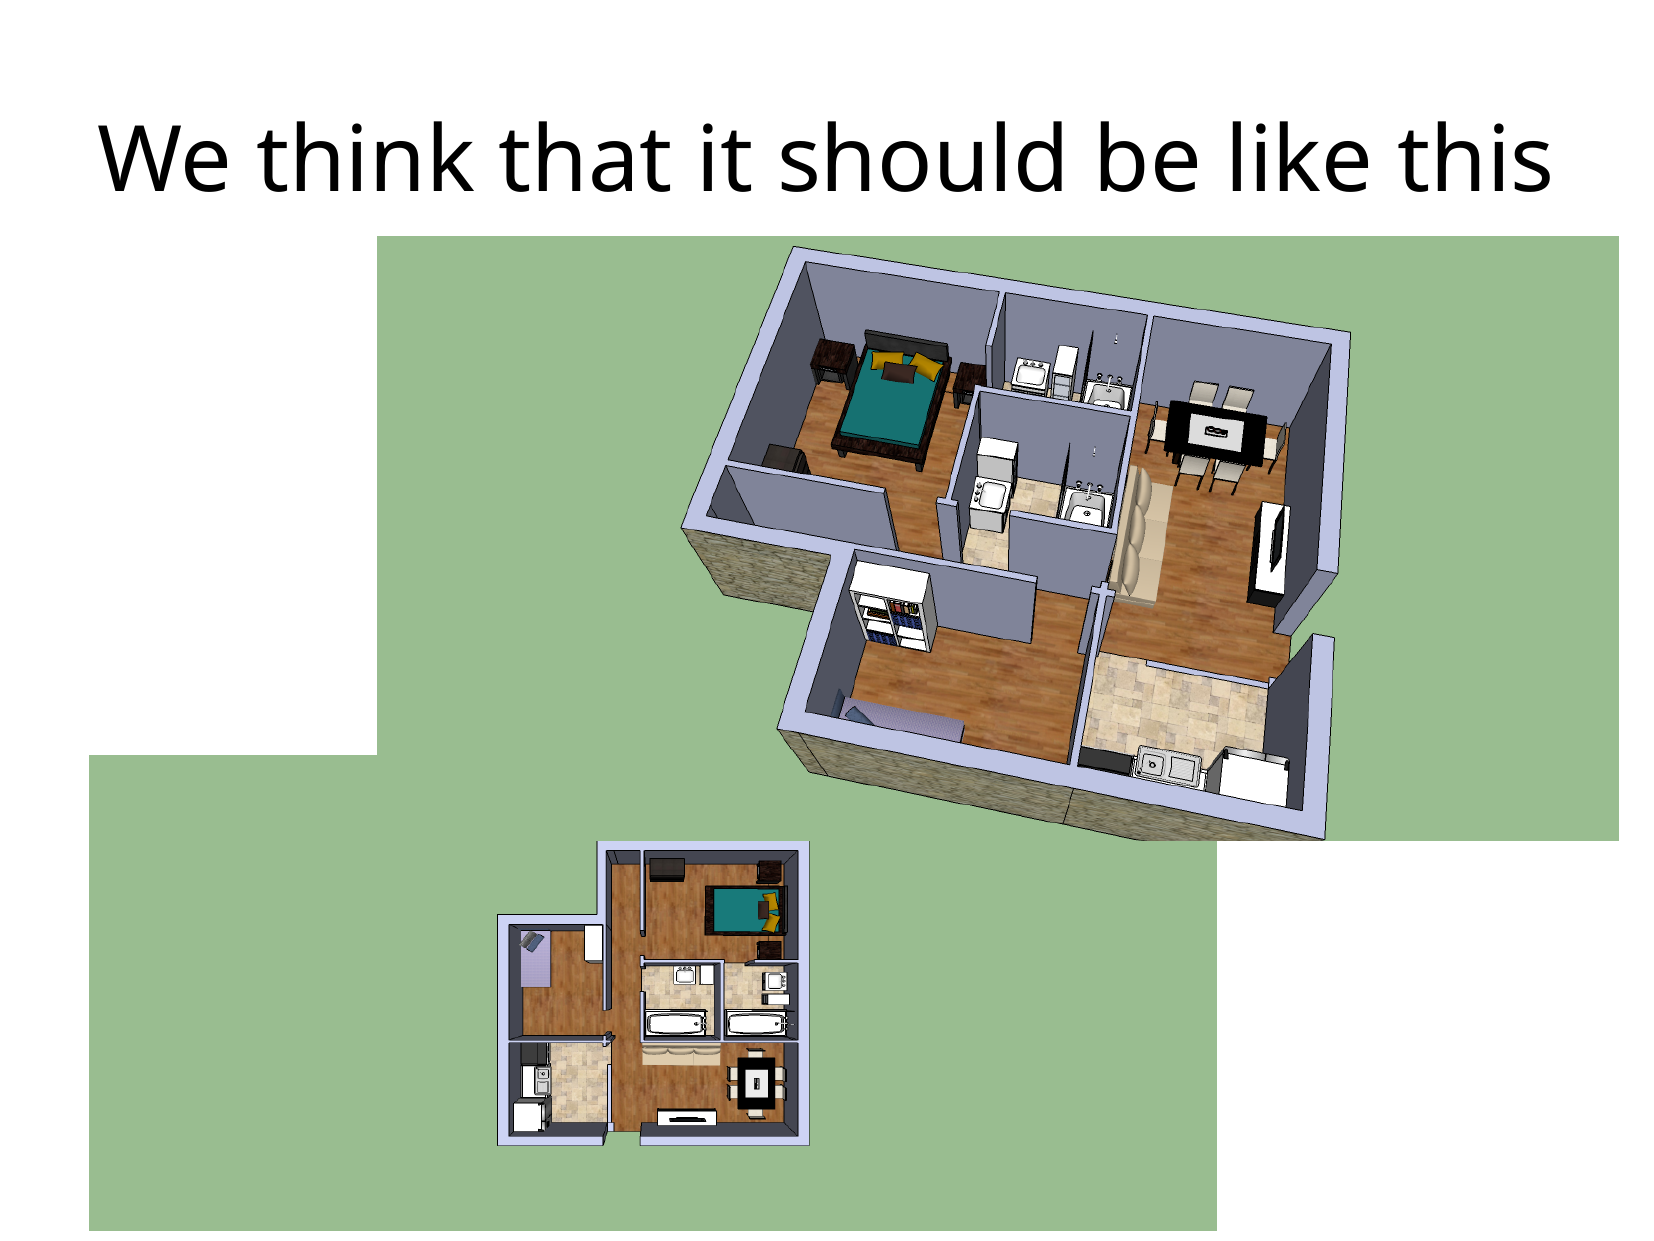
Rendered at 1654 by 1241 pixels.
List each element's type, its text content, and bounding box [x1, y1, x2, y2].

picture [89, 236, 1619, 1231]
title We think that it should be like this [23, 52, 1595, 260]
